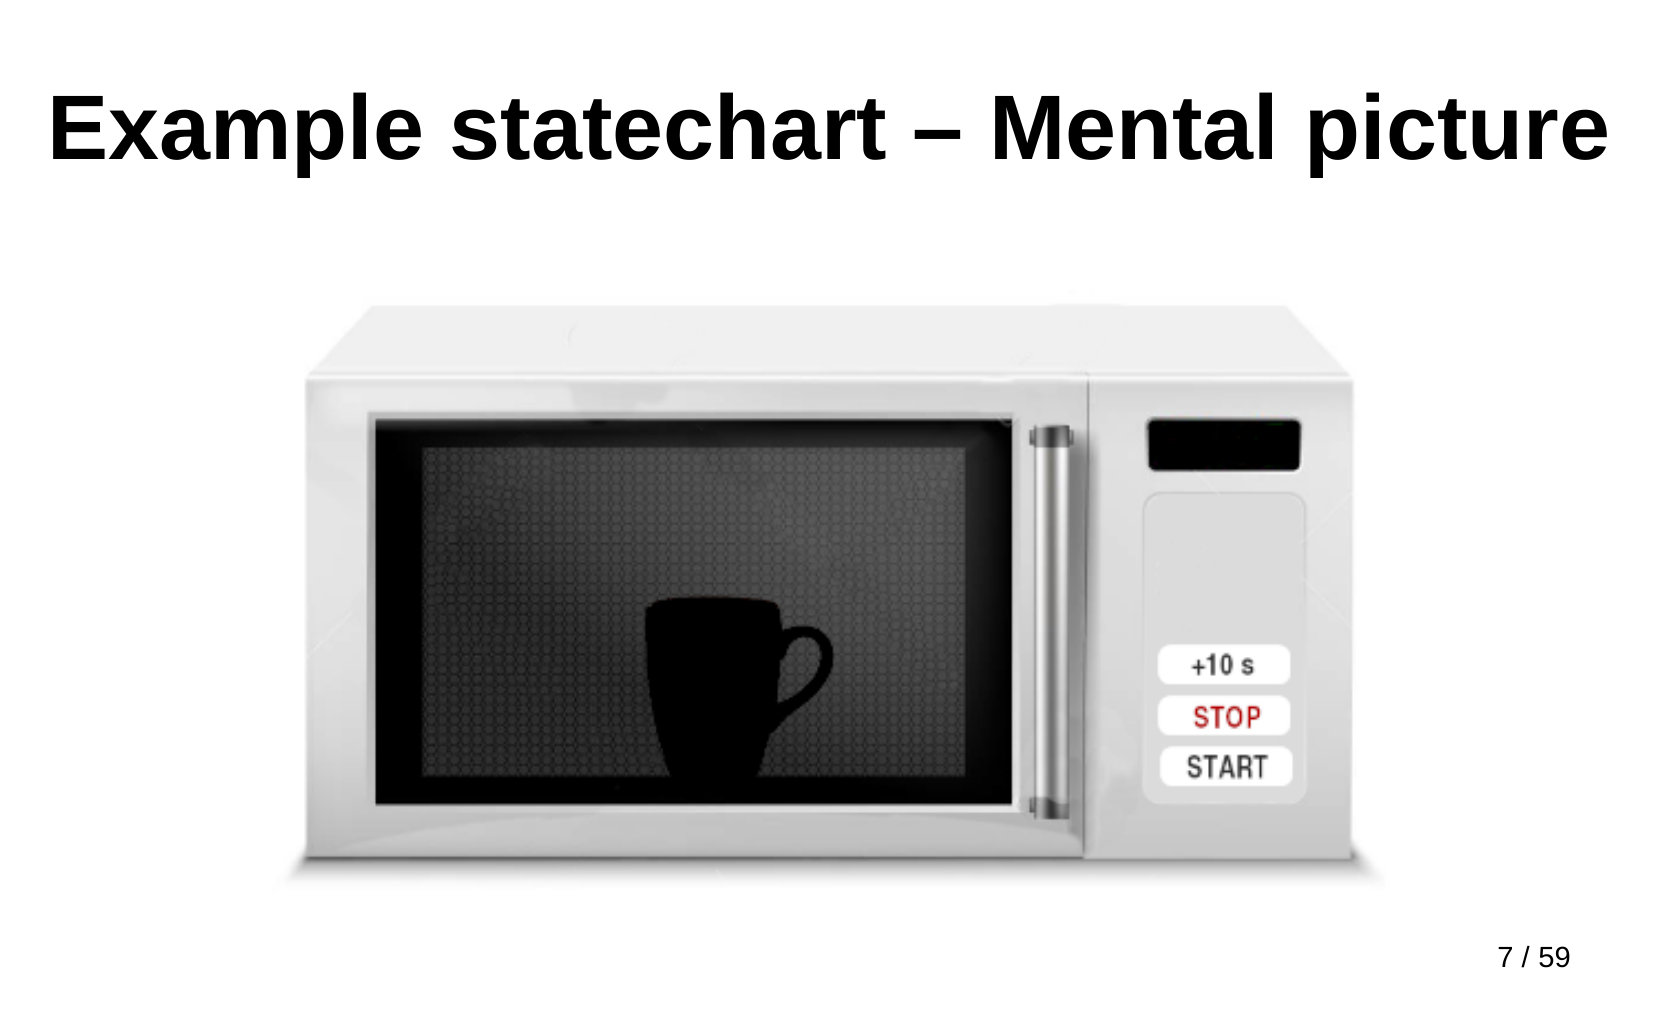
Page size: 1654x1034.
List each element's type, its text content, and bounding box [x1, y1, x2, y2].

picture [248, 230, 1397, 999]
title Example statechart – Mental picture [47, 24, 1630, 230]
